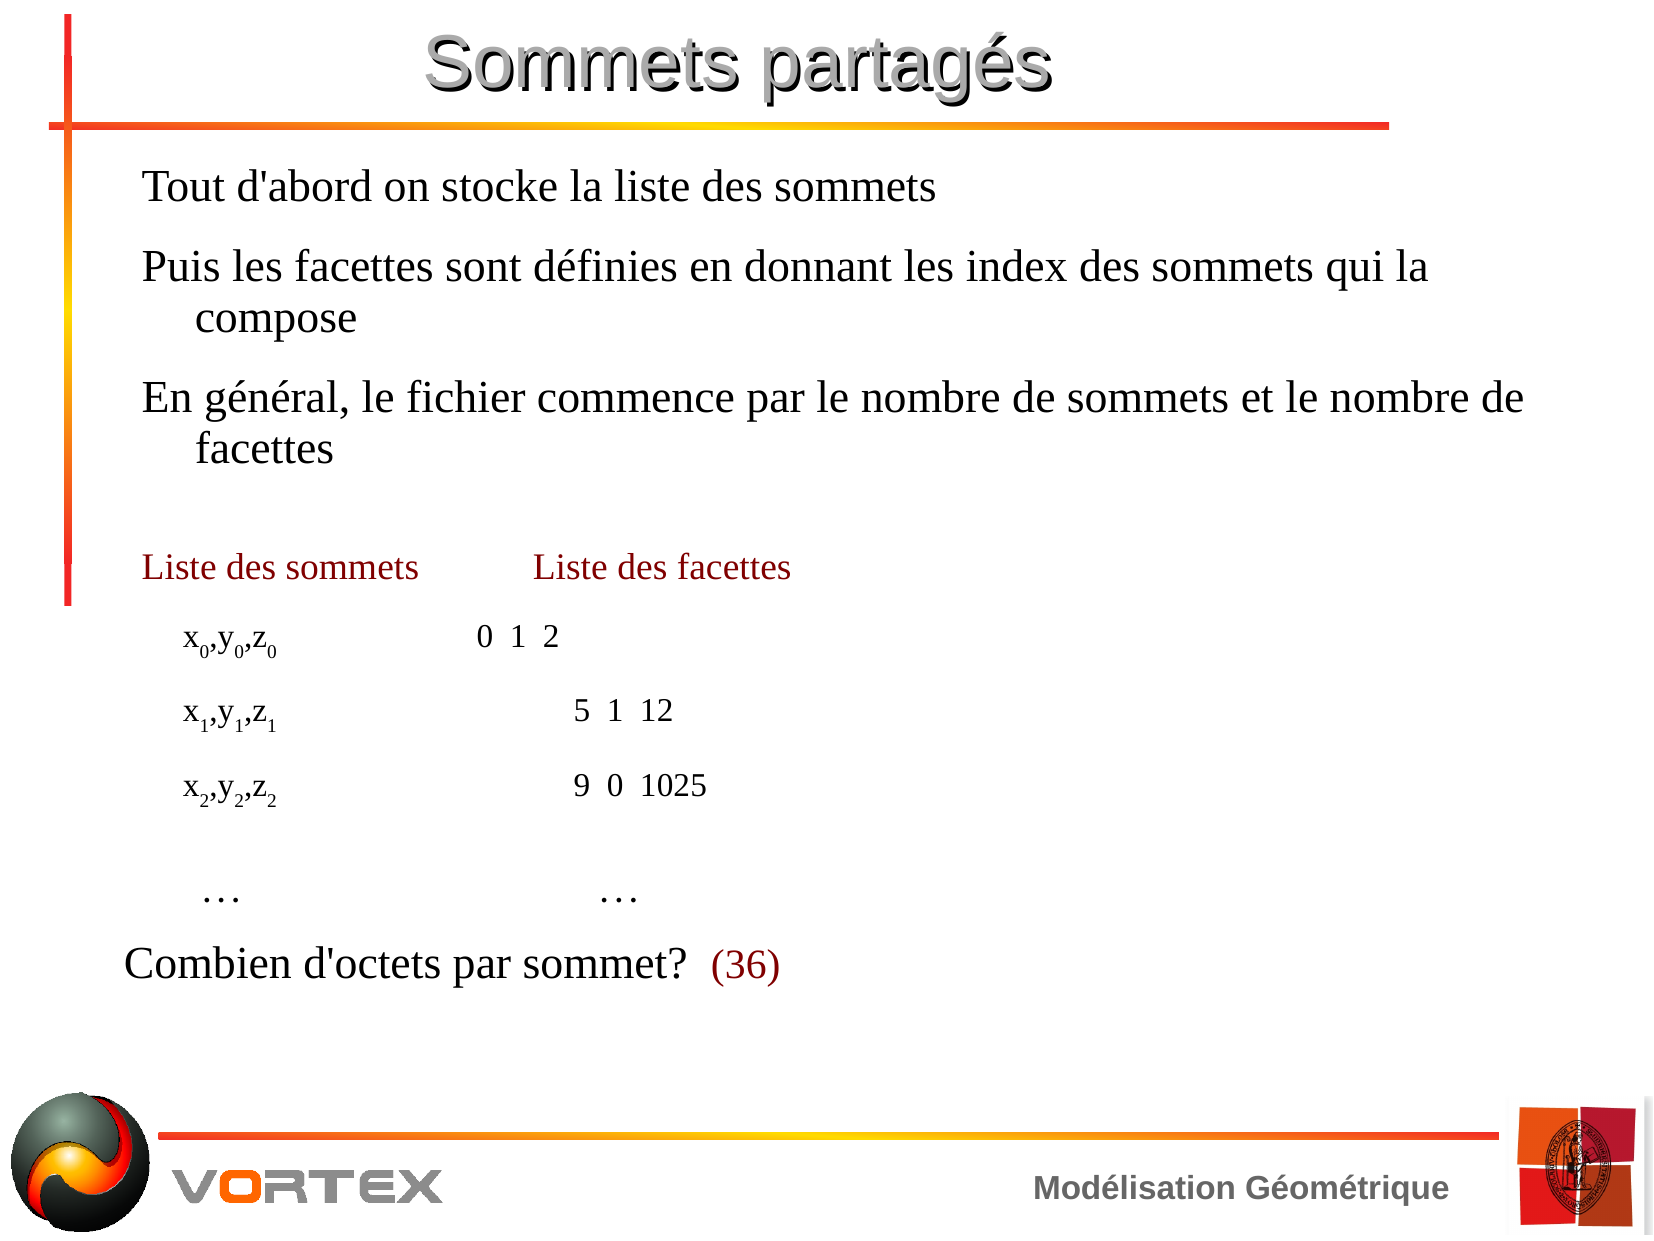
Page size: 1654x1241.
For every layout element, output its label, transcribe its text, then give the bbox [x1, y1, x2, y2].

list Tout d'abord on stocke la liste des sommets Puis les facettes sont définies en donnant les index des sommets qui la compose En général, le fichier commence par le nombre de sommets et le nombre de facettes Liste des sommets Liste des facettes x0,y0,z0 0 1 2 x1,y1,z1 5 1 12 x2,y2,z2 9 0 1025 . . . . . . Combien d'octets par sommet? (36) [123, 160, 1530, 1103]
picture [1505, 1096, 1653, 1235]
picture [11, 1092, 443, 1232]
title Sommets partagés [82, 4, 1392, 120]
